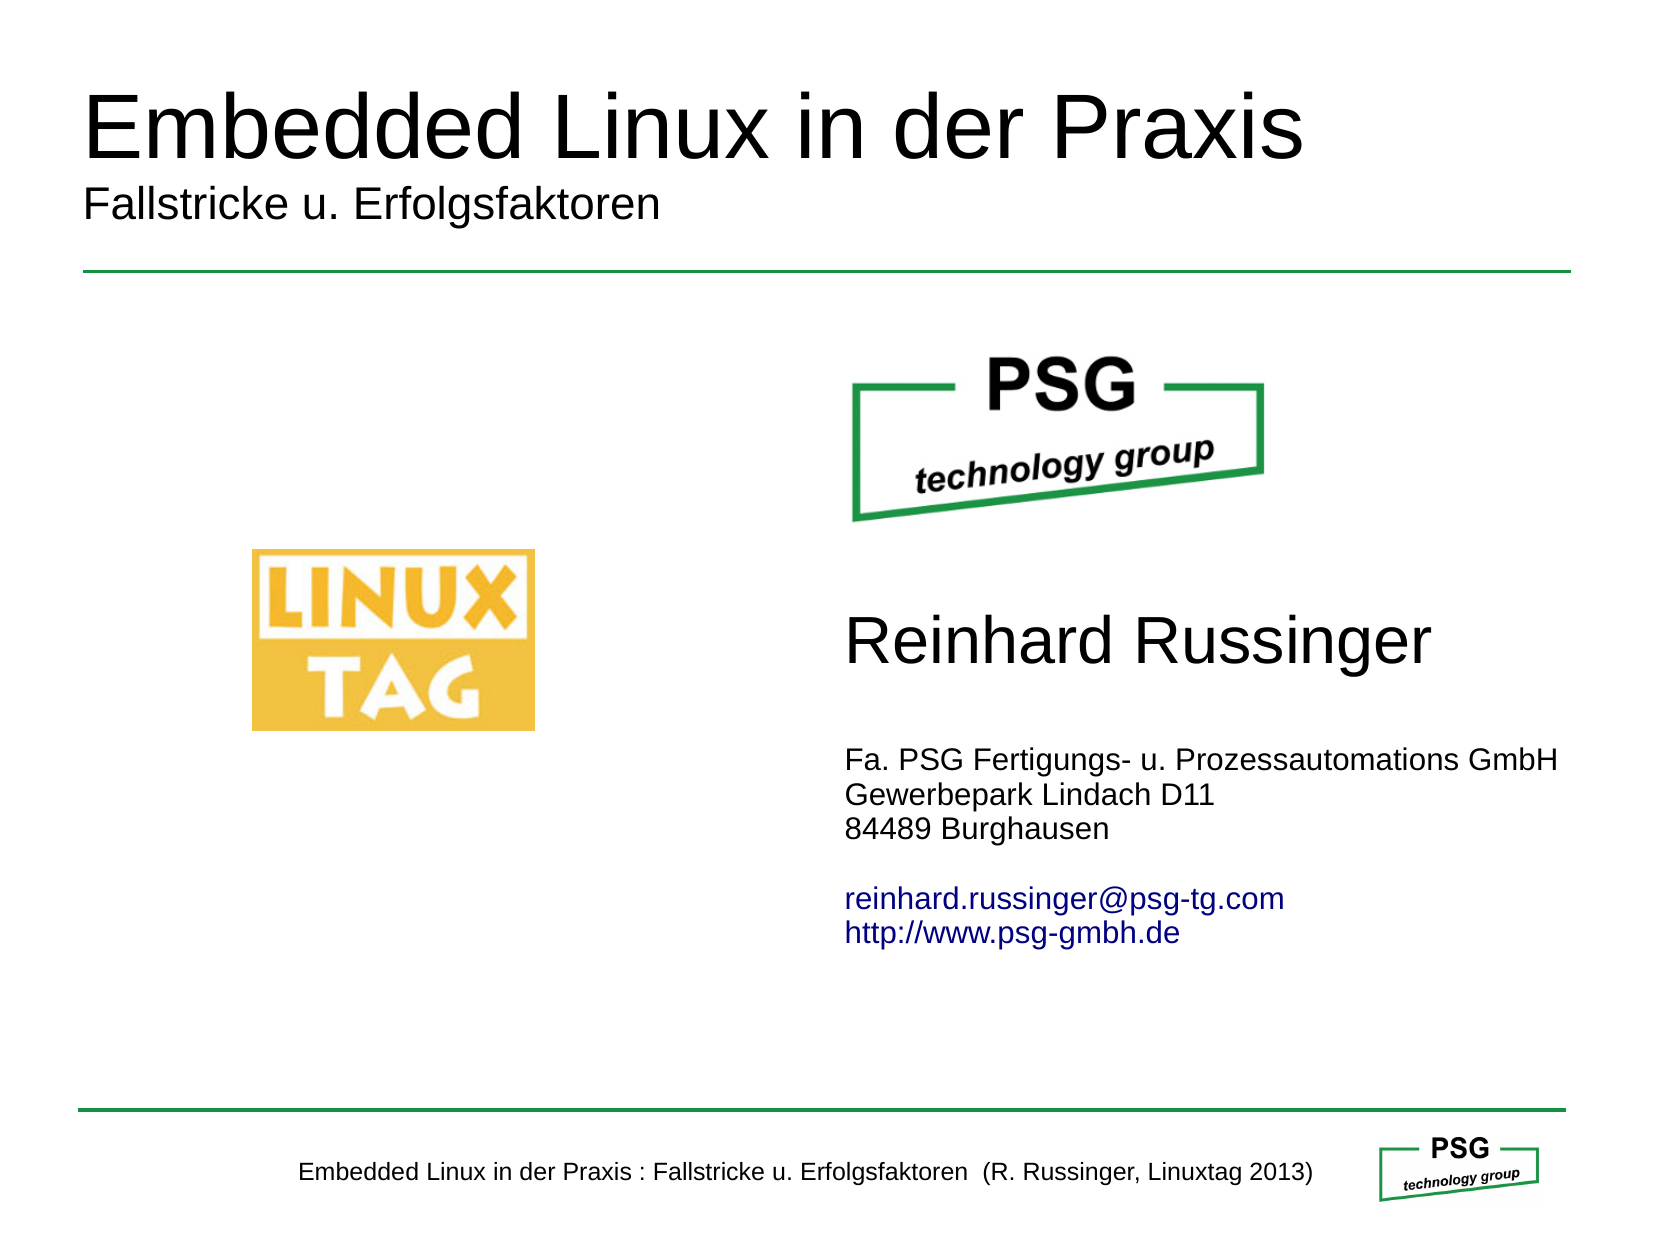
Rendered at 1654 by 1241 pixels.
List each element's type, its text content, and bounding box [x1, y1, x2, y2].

picture [252, 549, 535, 731]
title Embedded Linux in der Praxis Fallstricke u. Erfolgsfaktoren [82, 49, 1571, 257]
list Reinhard Russinger Fa. PSG Fertigungs- u. Prozessautomations GmbH Gewerbepark Lindach D11 84489 Burghausen reinhard.russinger@psg-tg.com http://www.psg-gmbh.de [773, 603, 1625, 975]
picture [1375, 1134, 1543, 1205]
picture [842, 349, 1275, 531]
